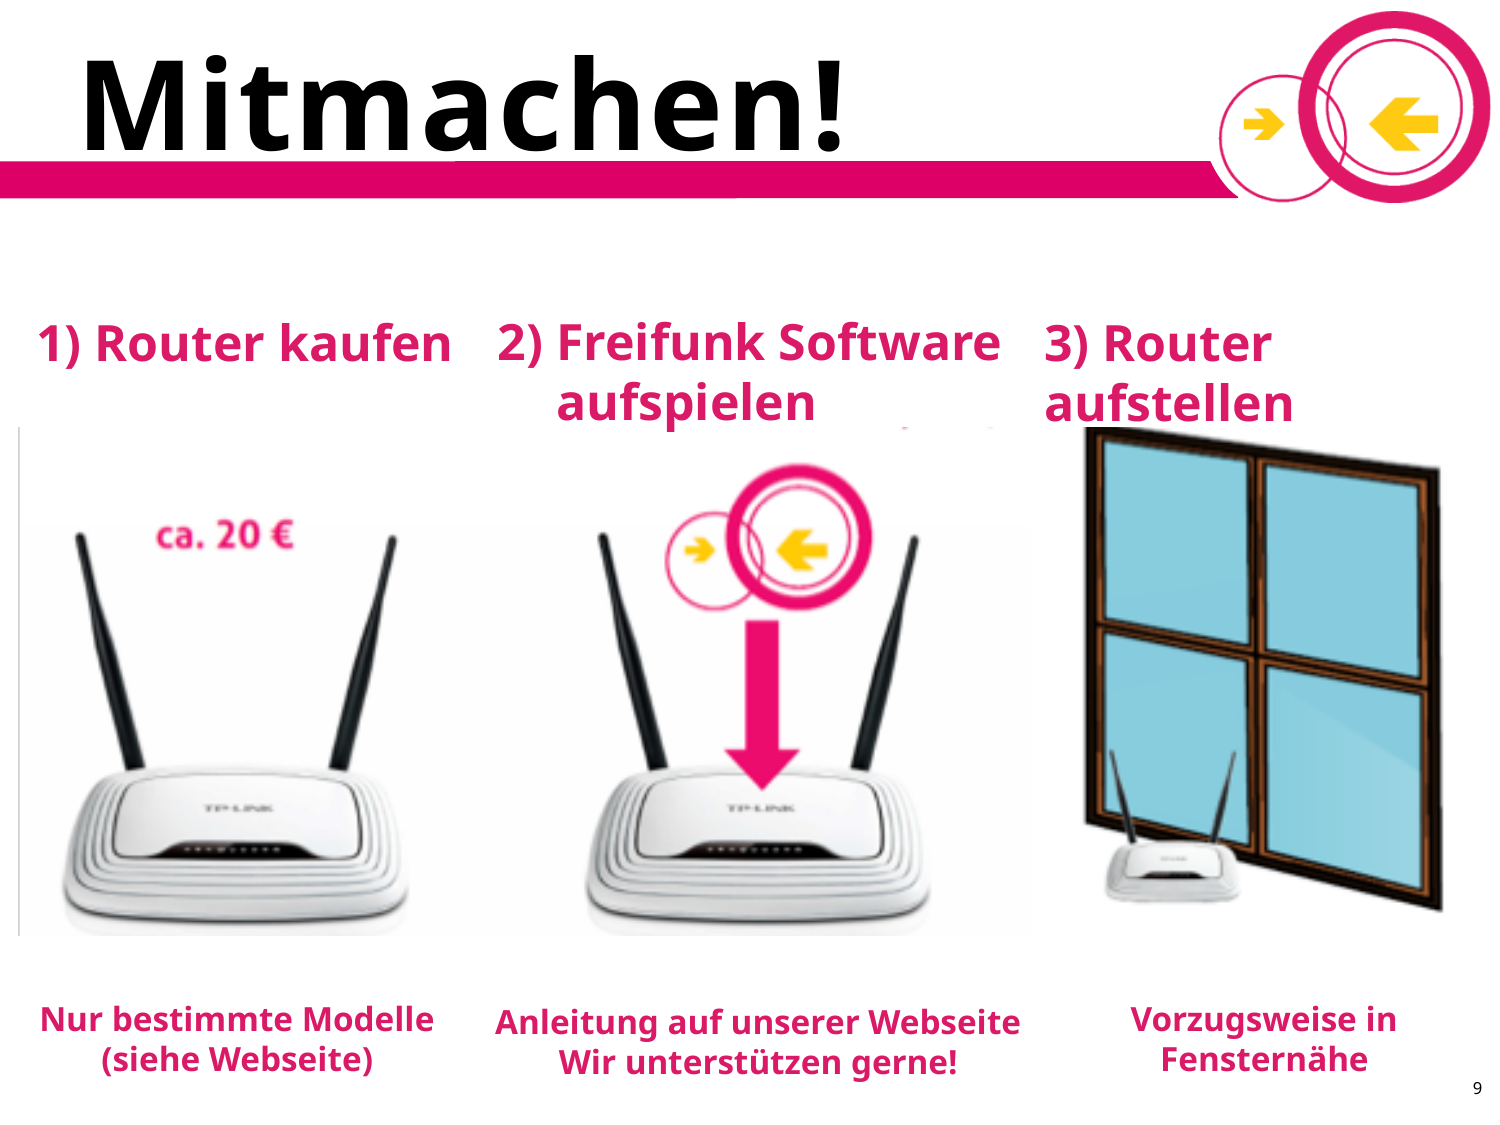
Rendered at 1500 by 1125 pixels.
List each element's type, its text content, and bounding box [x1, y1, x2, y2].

title Mitmachen! [76, 40, 1117, 161]
text_box Anleitung auf unserer Webseite Wir unterstützen gerne! [480, 994, 1037, 1089]
text_box 2) Freifunk Software aufspielen [483, 302, 1018, 438]
text_box 1) Router kaufen [21, 304, 470, 379]
picture [1218, 11, 1491, 203]
text_box Nur bestimmte Modelle (siehe Webseite) [24, 991, 450, 1086]
picture [17, 427, 1459, 936]
slide_number <Foliennummer> [1202, 1065, 1483, 1114]
text_box 3) Router aufstellen [1029, 304, 1494, 439]
text_box Vorzugsweise in Fensternähe [1115, 991, 1414, 1086]
